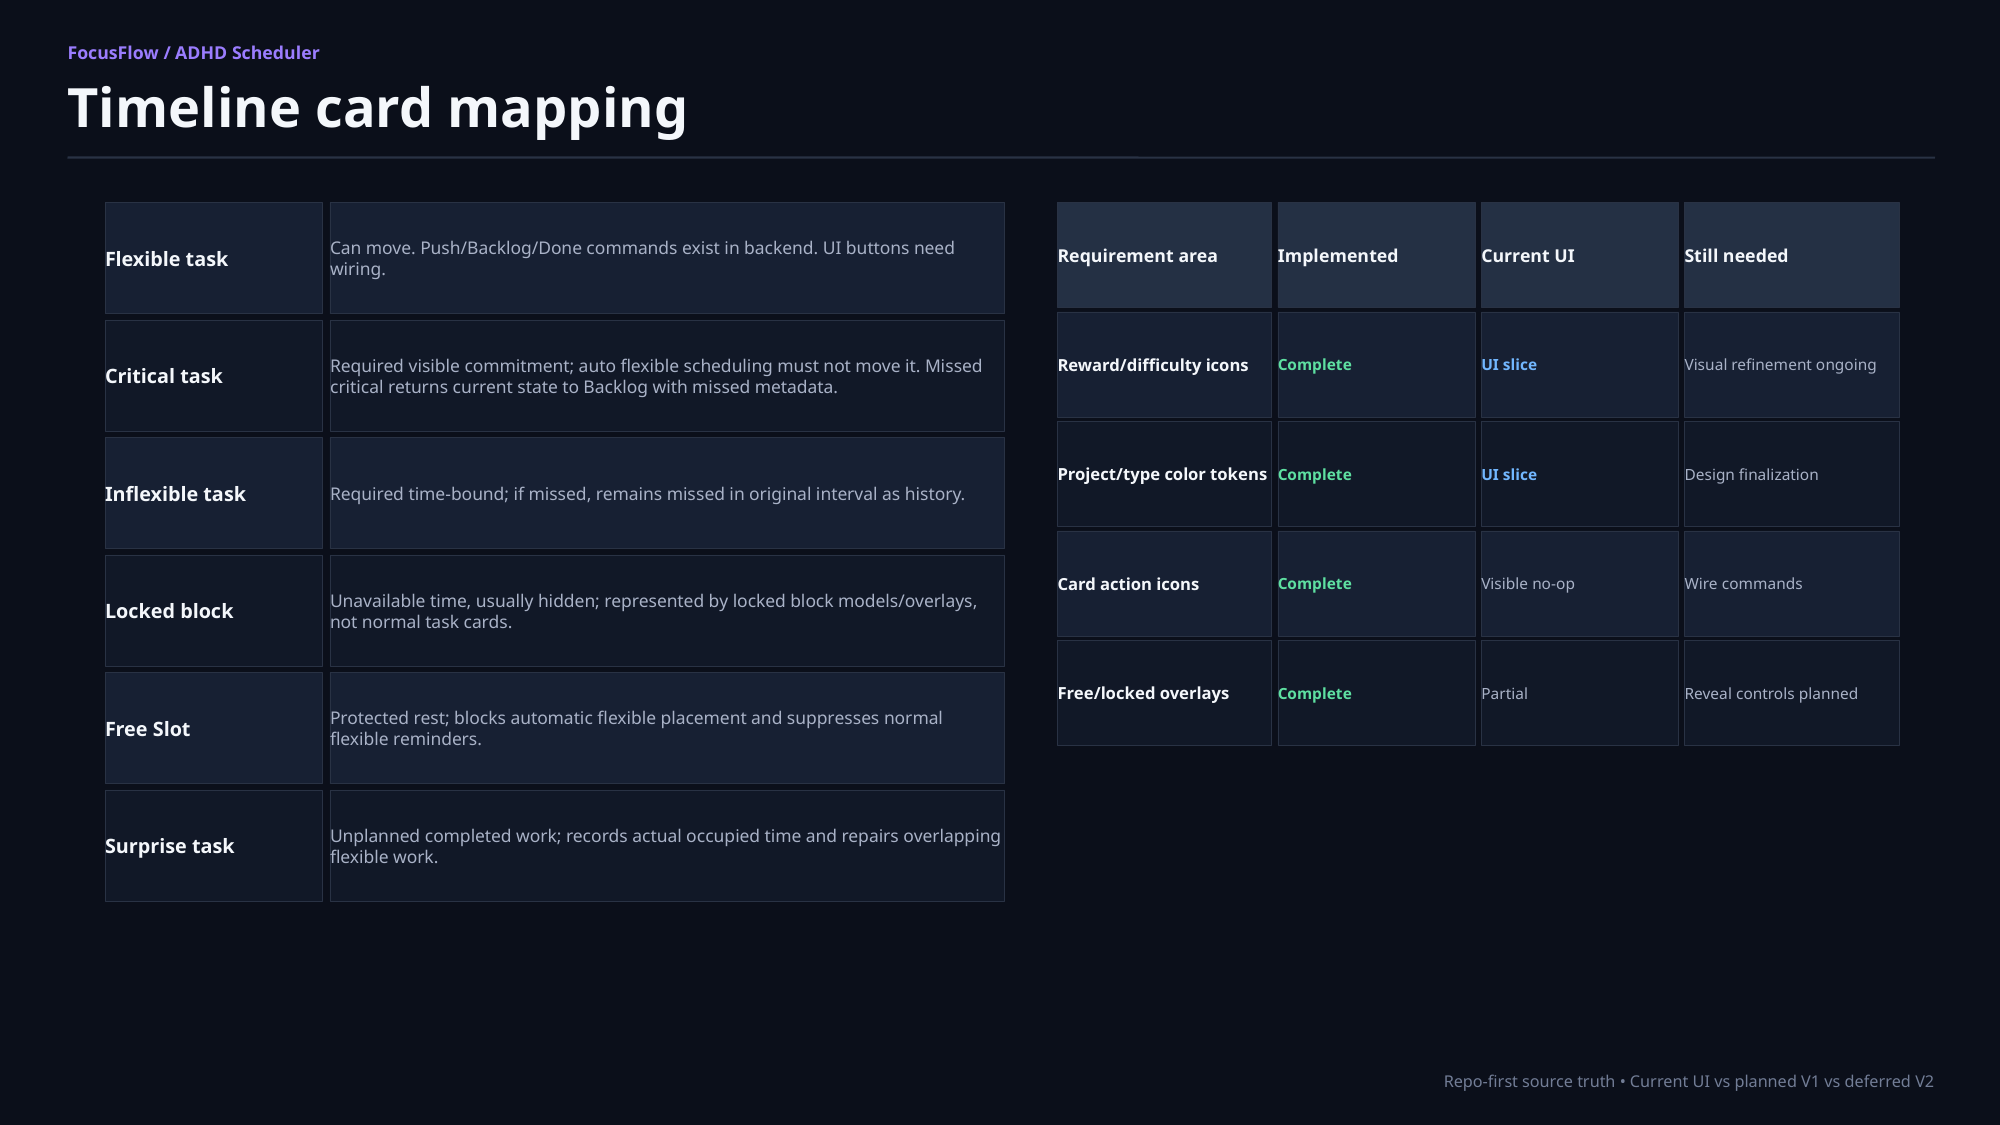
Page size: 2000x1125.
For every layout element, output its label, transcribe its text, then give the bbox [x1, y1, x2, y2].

text_box Reward/difficulty icons [1057, 311, 1272, 417]
text_box Can move. Push/Backlog/Done commands exist in backend. UI buttons need wiring. [329, 202, 1005, 314]
text_box Project/type color tokens [1057, 421, 1272, 527]
text_box Required visible commitment; auto flexible scheduling must not move it. Missed critical returns current state to Backlog with missed metadata. [329, 319, 1005, 432]
text_box UI slice [1481, 421, 1679, 527]
text_box Surprise task [105, 789, 323, 902]
text_box Unavailable time, usually hidden; represented by locked block models/overlays, not normal task cards. [329, 554, 1005, 667]
text_box Complete [1277, 640, 1476, 746]
text_box Locked block [105, 554, 323, 667]
text_box Current UI [1481, 202, 1679, 308]
text_box Flexible task [105, 202, 323, 314]
text_box Design finalization [1684, 421, 1899, 527]
text_box Card action icons [1057, 530, 1272, 636]
text_box Free/locked overlays [1057, 640, 1272, 746]
text_box Reveal controls planned [1684, 640, 1899, 746]
text_box Visible no-op [1481, 530, 1679, 636]
text_box Still needed [1684, 202, 1899, 308]
text_box Partial [1481, 640, 1679, 746]
text_box Inflexible task [105, 437, 323, 549]
text_box Complete [1277, 311, 1476, 417]
text_box Unplanned completed work; records actual occupied time and repairs overlapping flexible work. [329, 789, 1005, 902]
text_box Wire commands [1684, 530, 1899, 636]
text_box Required time-bound; if missed, remains missed in original interval as history. [329, 437, 1005, 549]
text_box Repo-first source truth • Current UI vs planned V1 vs deferred V2 [1229, 1069, 1935, 1092]
text_box Timeline card mapping [67, 71, 1508, 140]
text_box Complete [1277, 530, 1476, 636]
text_box Complete [1277, 421, 1476, 527]
text_box Implemented [1277, 202, 1476, 308]
text_box Visual refinement ongoing [1684, 311, 1899, 417]
text_box Requirement area [1057, 202, 1272, 308]
text_box Protected rest; blocks automatic flexible placement and suppresses normal flexible reminders. [329, 672, 1005, 784]
text_box UI slice [1481, 311, 1679, 417]
text_box Critical task [105, 319, 323, 432]
text_box Free Slot [105, 672, 323, 784]
text_box FocusFlow / ADHD Scheduler [67, 36, 923, 69]
